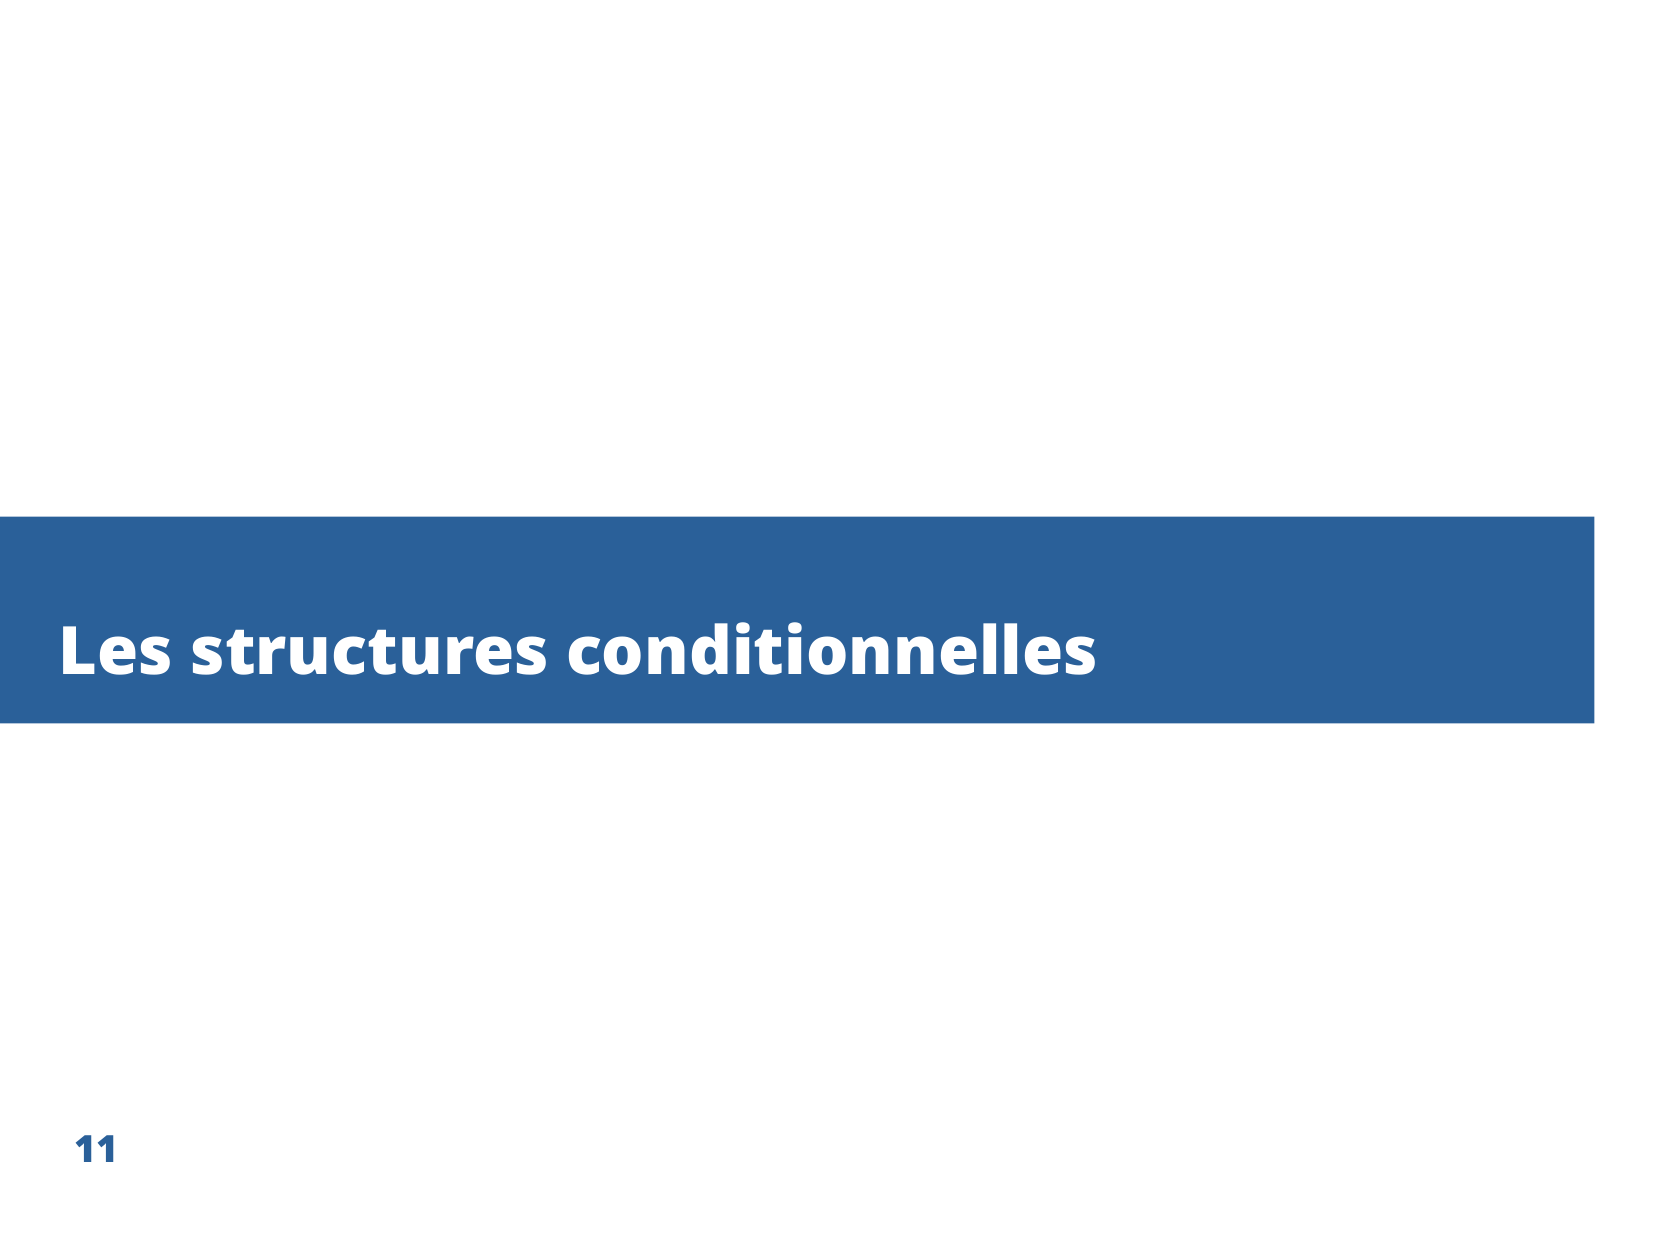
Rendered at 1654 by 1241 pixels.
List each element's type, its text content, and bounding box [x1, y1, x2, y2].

title Les structures conditionnelles [59, 546, 1595, 694]
